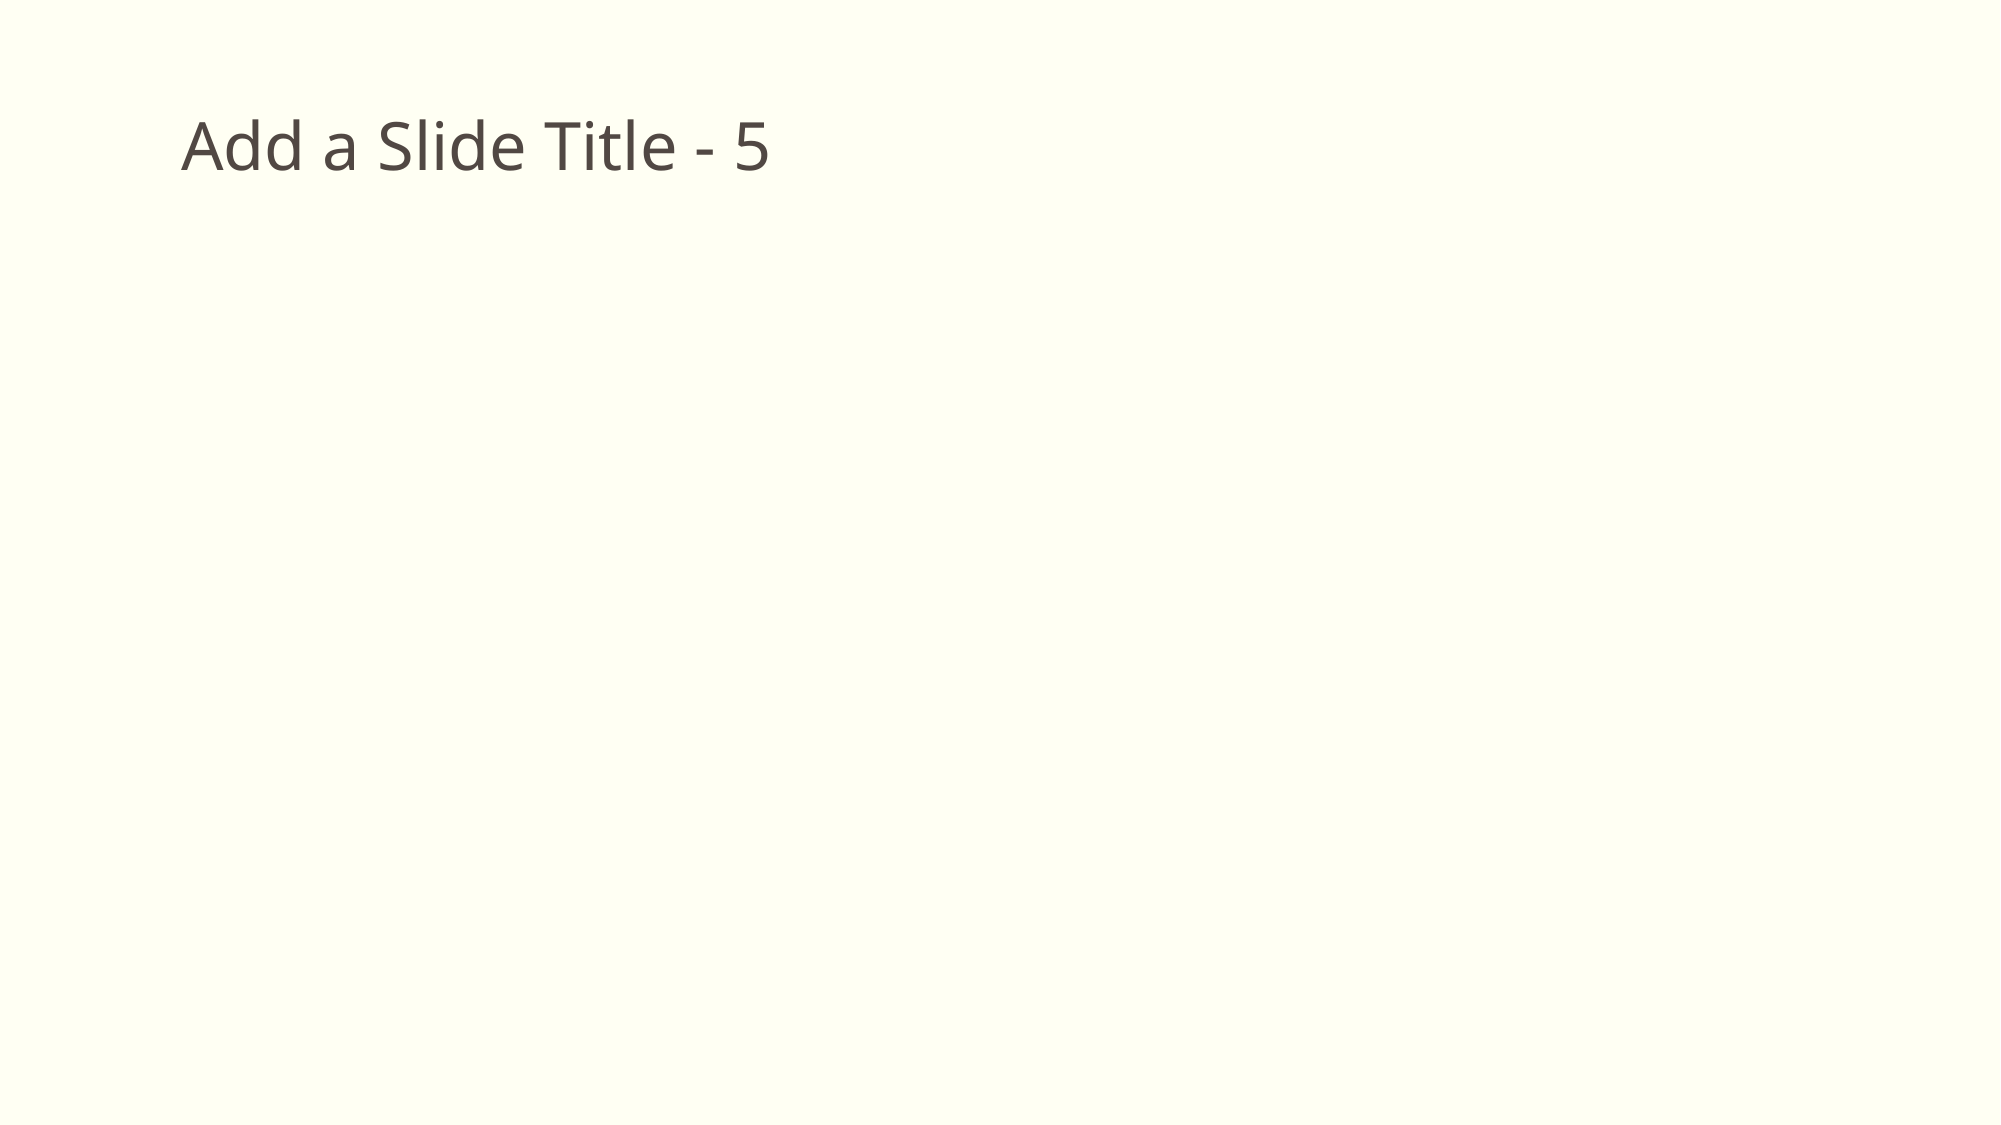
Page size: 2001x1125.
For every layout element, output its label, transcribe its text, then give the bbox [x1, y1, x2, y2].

title Add a Slide Title - 5 [181, 12, 1819, 193]
